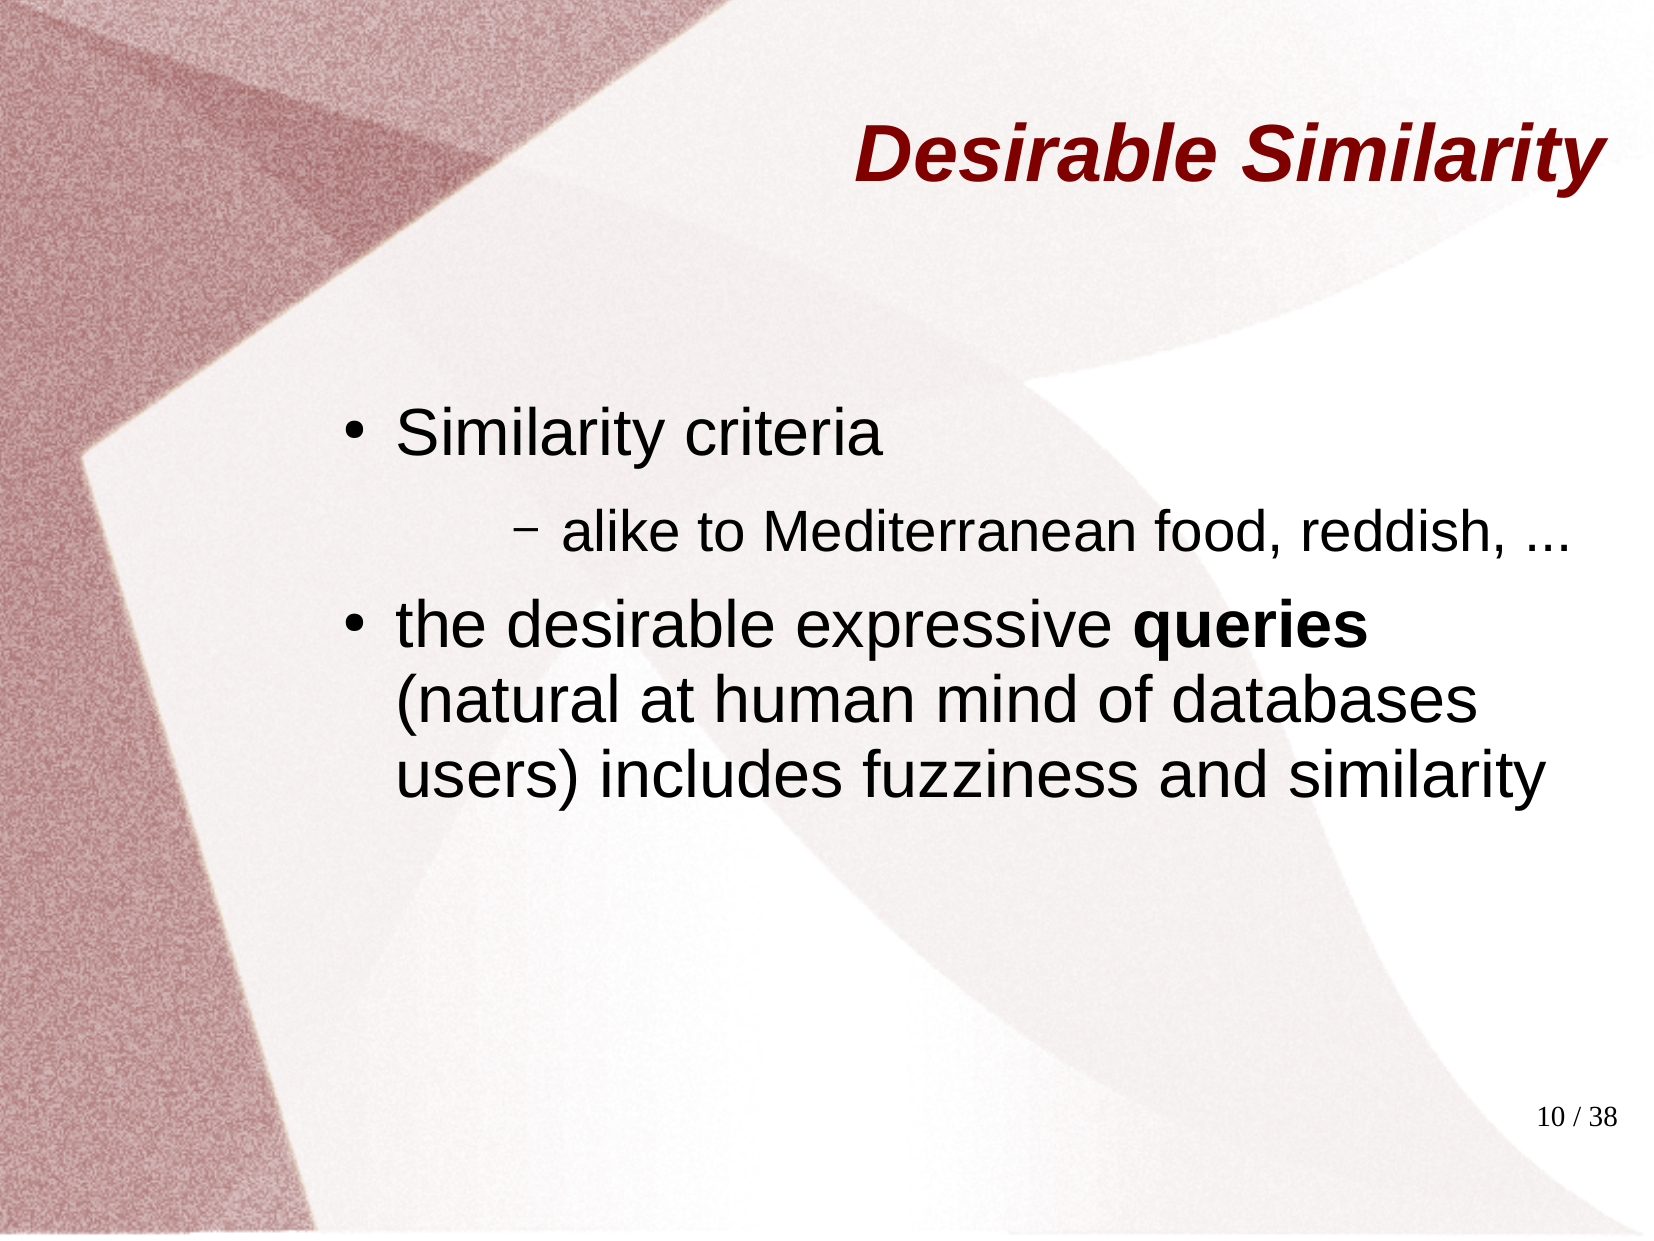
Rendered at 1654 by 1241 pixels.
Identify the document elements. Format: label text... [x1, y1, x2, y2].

picture [0, 0, 1654, 1241]
title Desirable Similarity [596, 49, 1607, 257]
list Similarity criteria alike to Mediterranean food, reddish, ... the desirable expressive queries (natural at human mind of databases users) includes fuzziness and similarity [324, 290, 1601, 1010]
